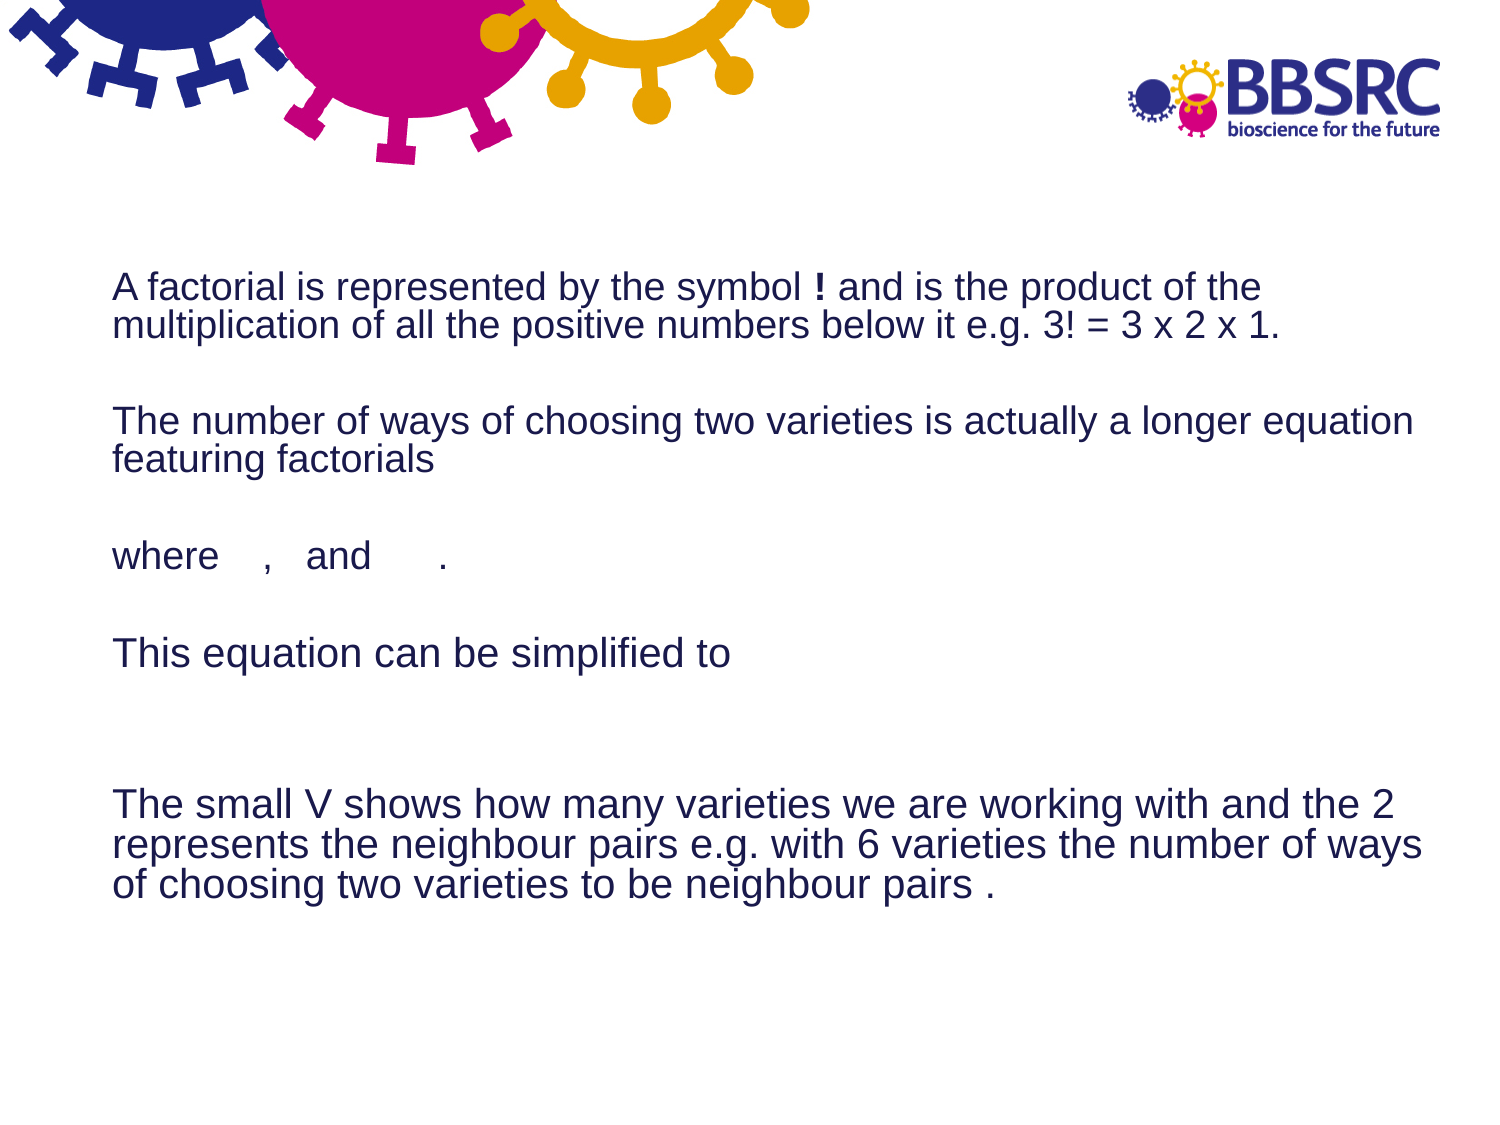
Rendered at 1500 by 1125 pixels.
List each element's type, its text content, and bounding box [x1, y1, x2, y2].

list A factorial is represented by the symbol ! and is the product of the multiplication of all the positive numbers below it e.g. 3! = 3 x 2 x 1. The number of ways of choosing two varieties is actually a longer equation featuring factorials where , and . This equation can be simplified to The small V shows how many varieties we are working with and the 2 represents the neighbour pairs e.g. with 6 varieties the number of ways of choosing two varieties to be neighbour pairs . [112, 219, 1436, 1012]
